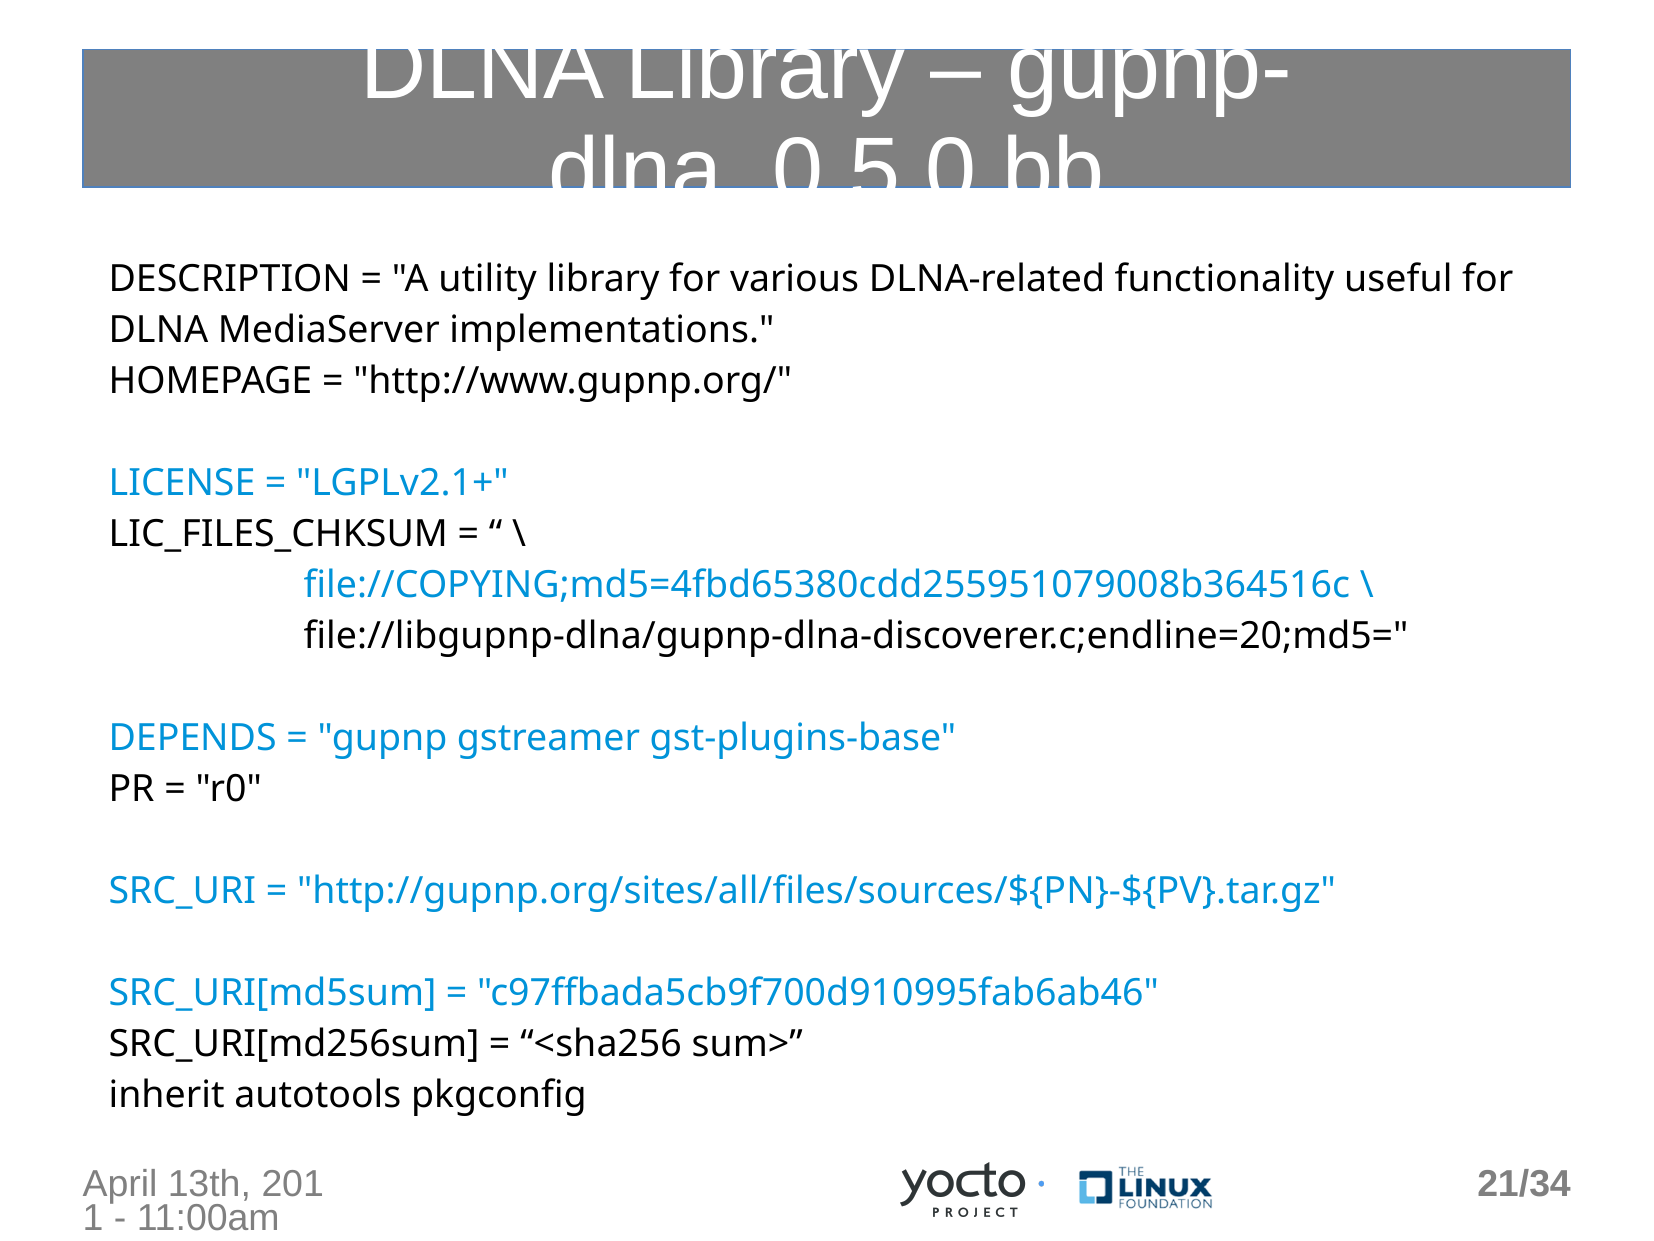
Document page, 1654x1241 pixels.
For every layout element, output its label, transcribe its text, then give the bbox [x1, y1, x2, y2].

text_box DESCRIPTION = "A utility library for various DLNA-related functionality useful for DLNA MediaServer implementations." HOMEPAGE = "http://www.gupnp.org/" LICENSE = "LGPLv2.1+" LIC_FILES_CHKSUM = “ \ file://COPYING;md5=4fbd65380cdd255951079008b364516c \ file://libgupnp-dlna/gupnp-dlna-discoverer.c;endline=20;md5=" DEPENDS = "gupnp gstreamer gst-plugins-base" PR = "r0" SRC_URI = "http://gupnp.org/sites/all/files/sources/${PN}-${PV}.tar.gz" SRC_URI[md5sum] = "c97ffbada5cb9f700d910995fab6ab46" SRC_URI[md256sum] = “<sha256 sum>” inherit autotools pkgconfig [93, 243, 1576, 1057]
picture [1075, 1162, 1215, 1211]
title DLNA Library – gupnp-dlna_0.5.0.bb [82, 15, 1571, 222]
picture [900, 1162, 1044, 1217]
